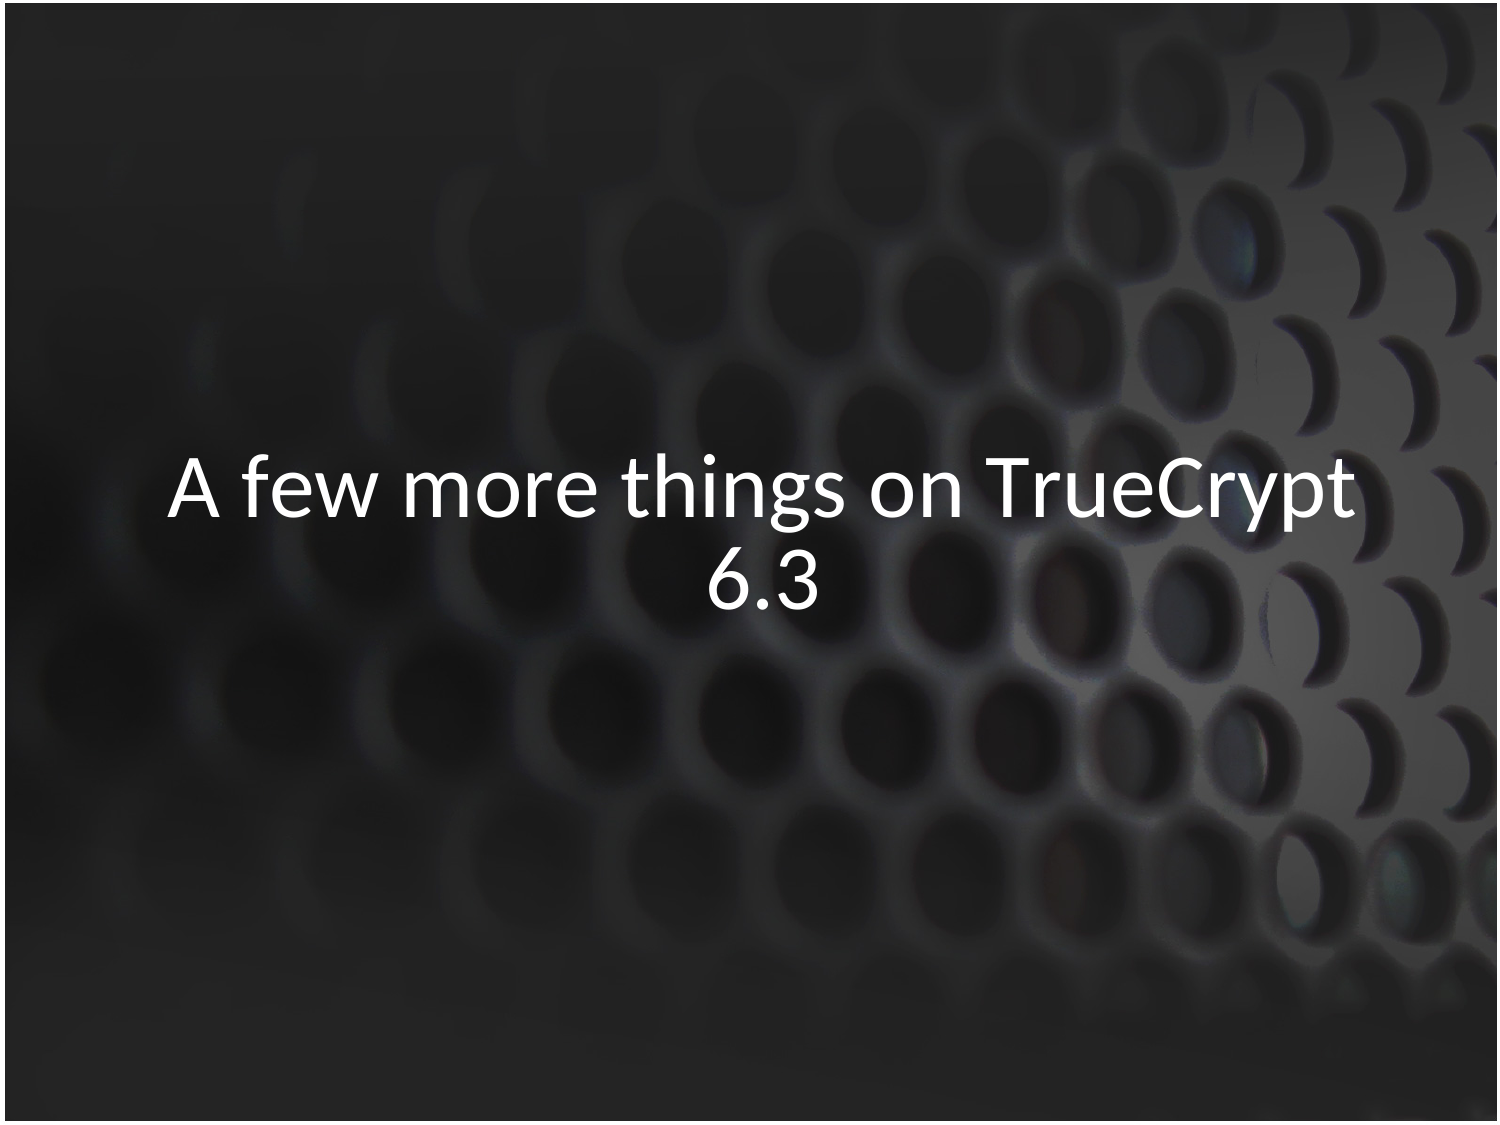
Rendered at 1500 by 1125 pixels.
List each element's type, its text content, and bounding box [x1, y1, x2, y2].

picture [0, 0, 1500, 1125]
title A few more things on TrueCrypt 6.3 [88, 421, 1439, 661]
